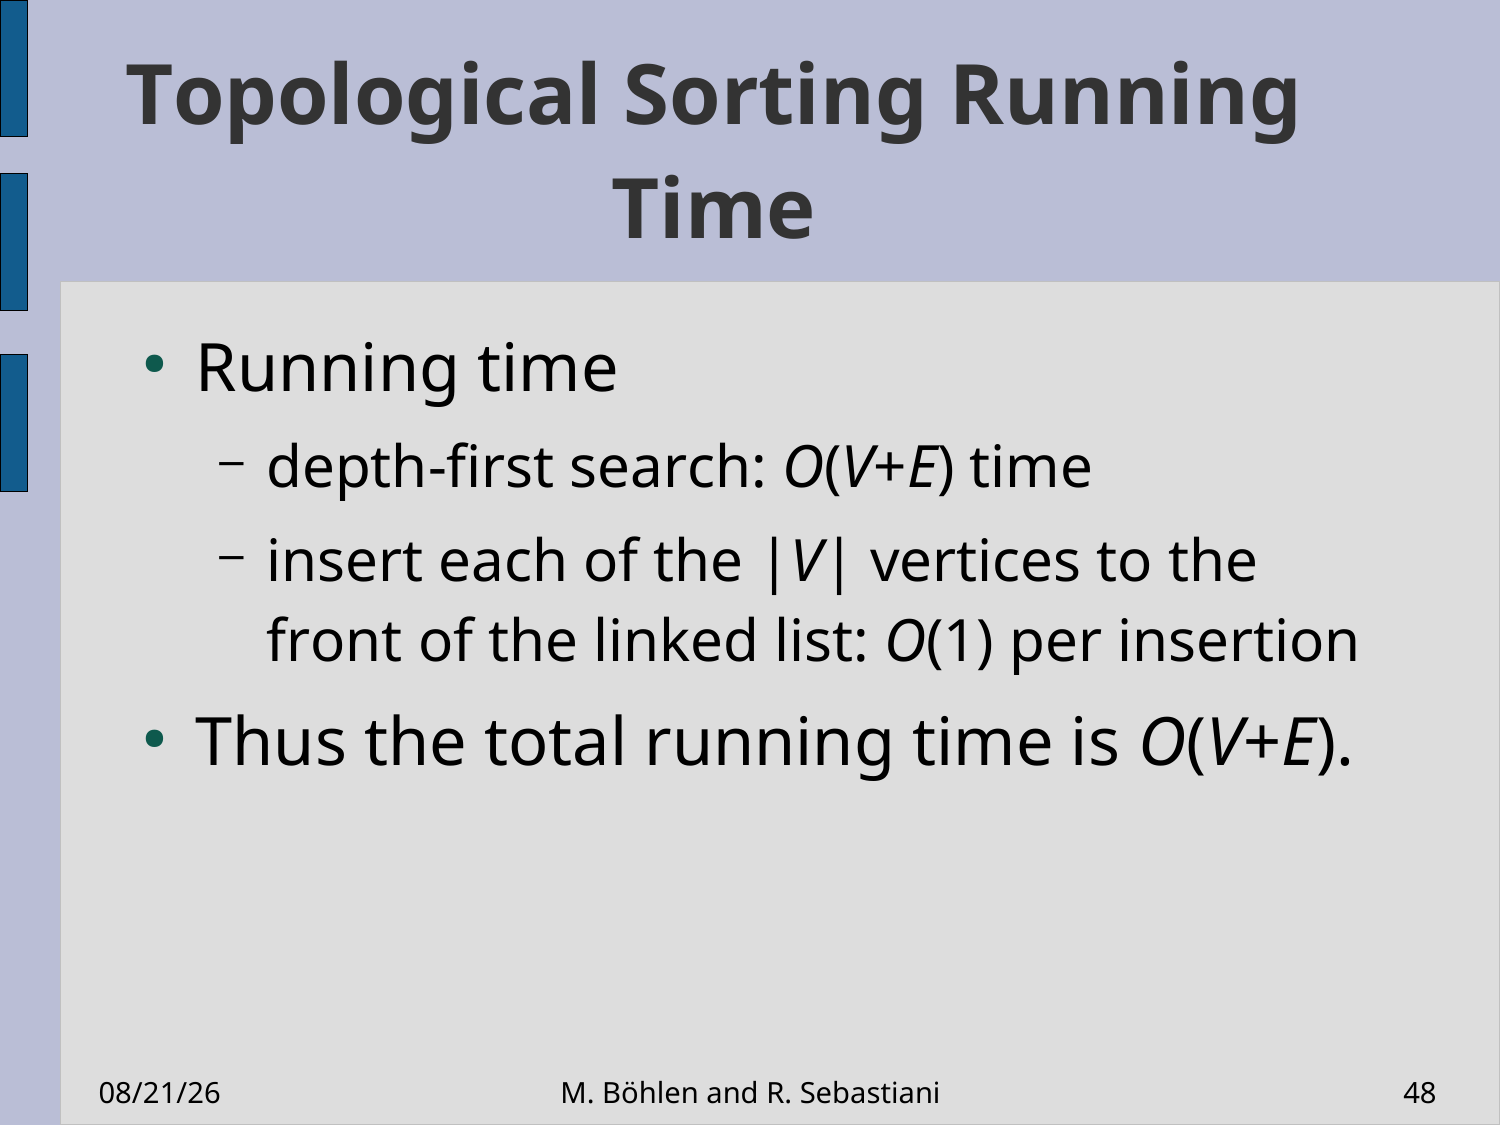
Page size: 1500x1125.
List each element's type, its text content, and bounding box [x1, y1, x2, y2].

list Running time depth-first search: O(V+E) time insert each of the |V| vertices to the front of the linked list: O(1) per insertion Thus the total running time is O(V+E). [110, 312, 1392, 1037]
title Topological Sorting Running Time [110, 55, 1392, 271]
